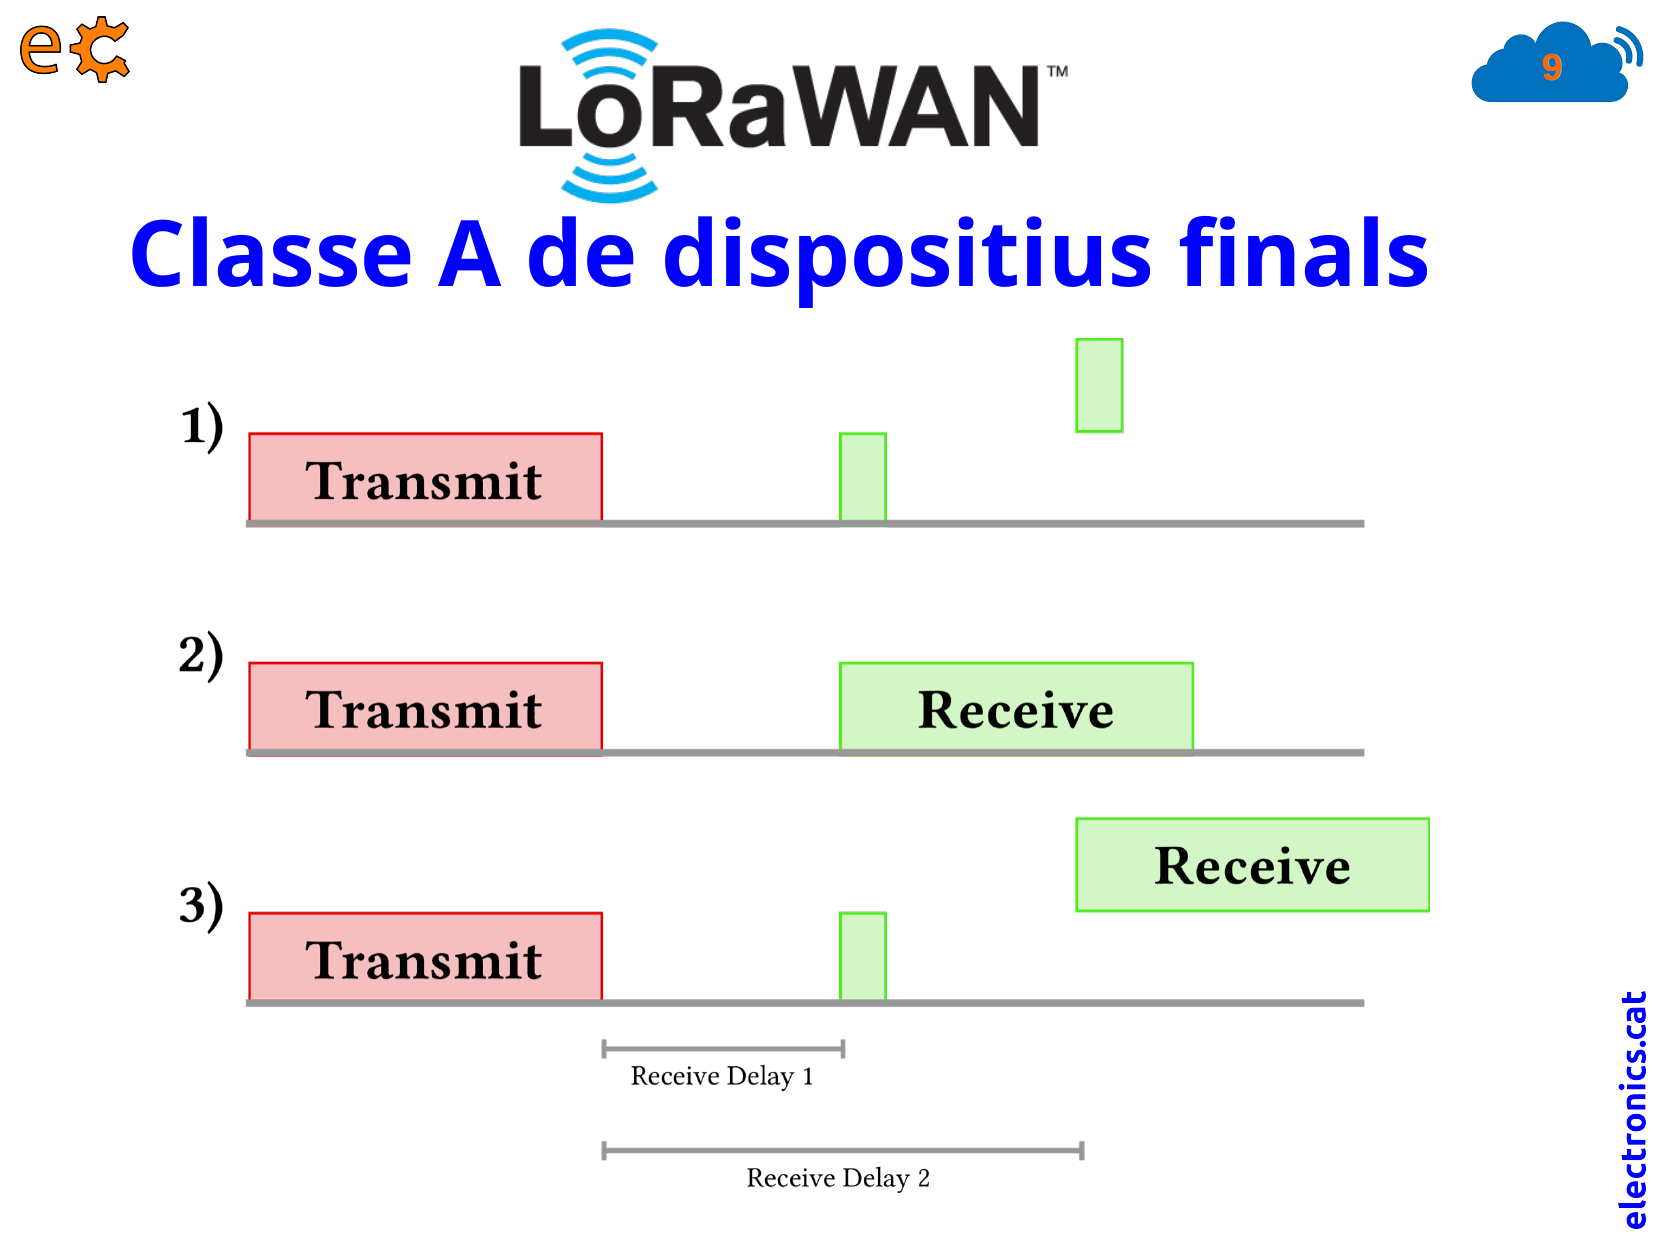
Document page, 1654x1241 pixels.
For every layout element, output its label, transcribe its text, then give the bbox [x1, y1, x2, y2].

text_box <número> [1526, 38, 1654, 109]
picture [177, 338, 1430, 1193]
title Classe A de dispositius finals [0, 147, 1619, 355]
picture [1464, 16, 1650, 106]
picture [20, 16, 130, 83]
picture [405, 0, 1146, 284]
picture [1618, 991, 1646, 1229]
